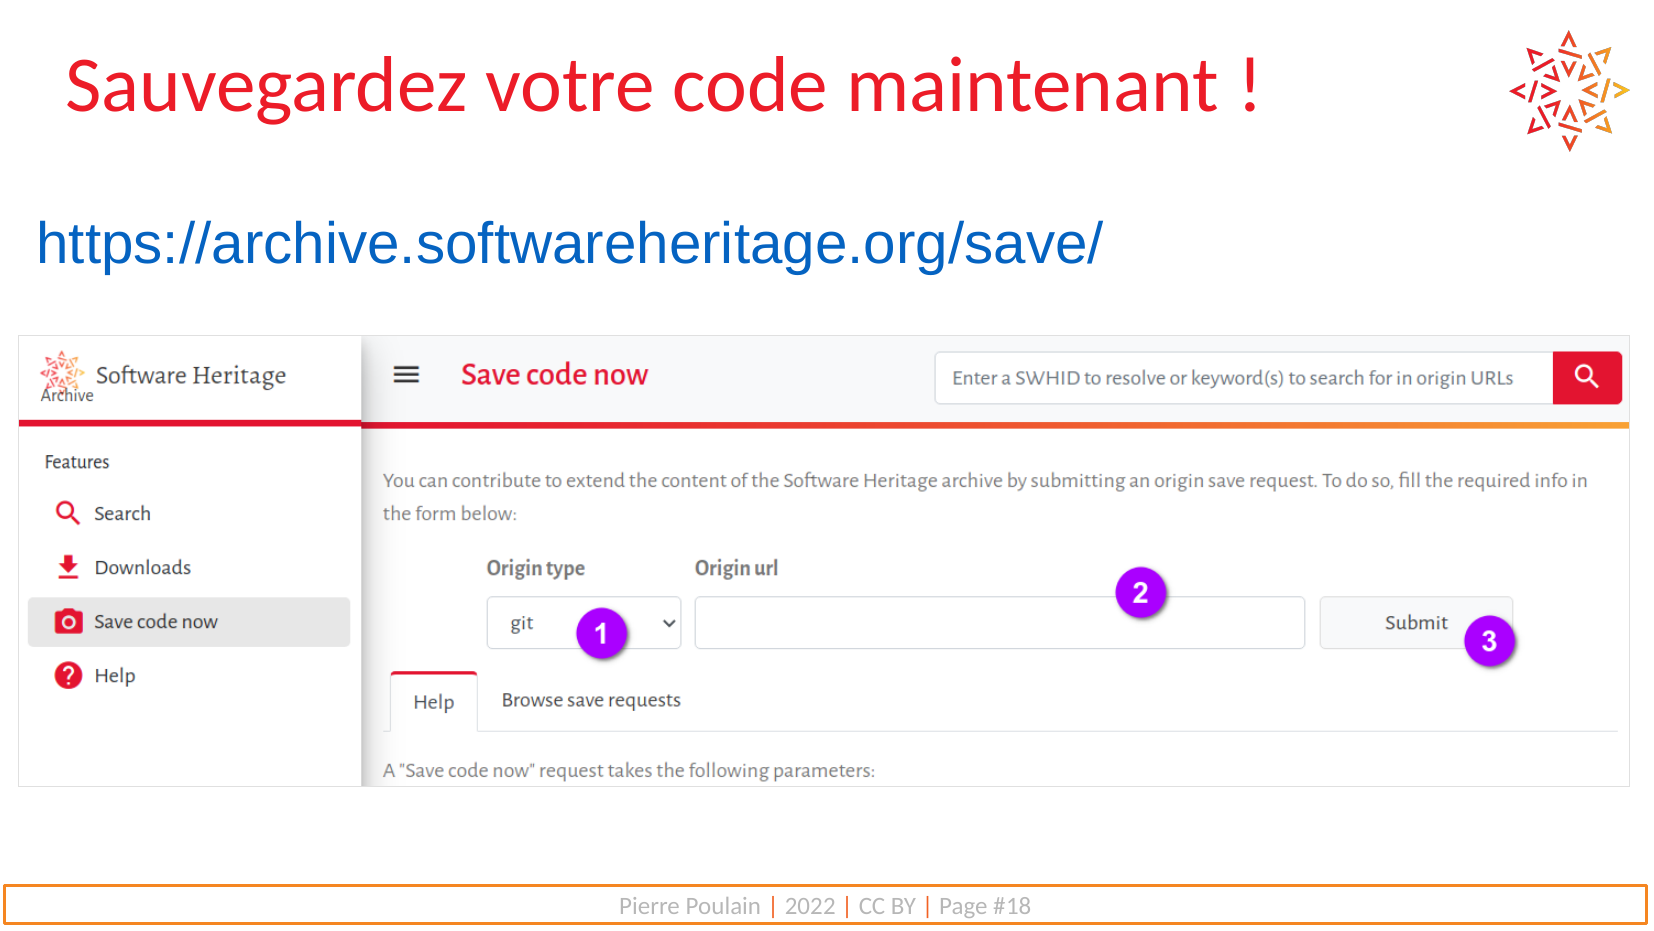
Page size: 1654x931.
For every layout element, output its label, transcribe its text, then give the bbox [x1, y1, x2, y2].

text_box https://archive.softwareheritage.org/save/ [21, 203, 1170, 284]
picture [1554, 30, 1630, 152]
picture [18, 335, 1630, 787]
title Sauvegardez votre code maintenant ! [64, 13, 1554, 169]
